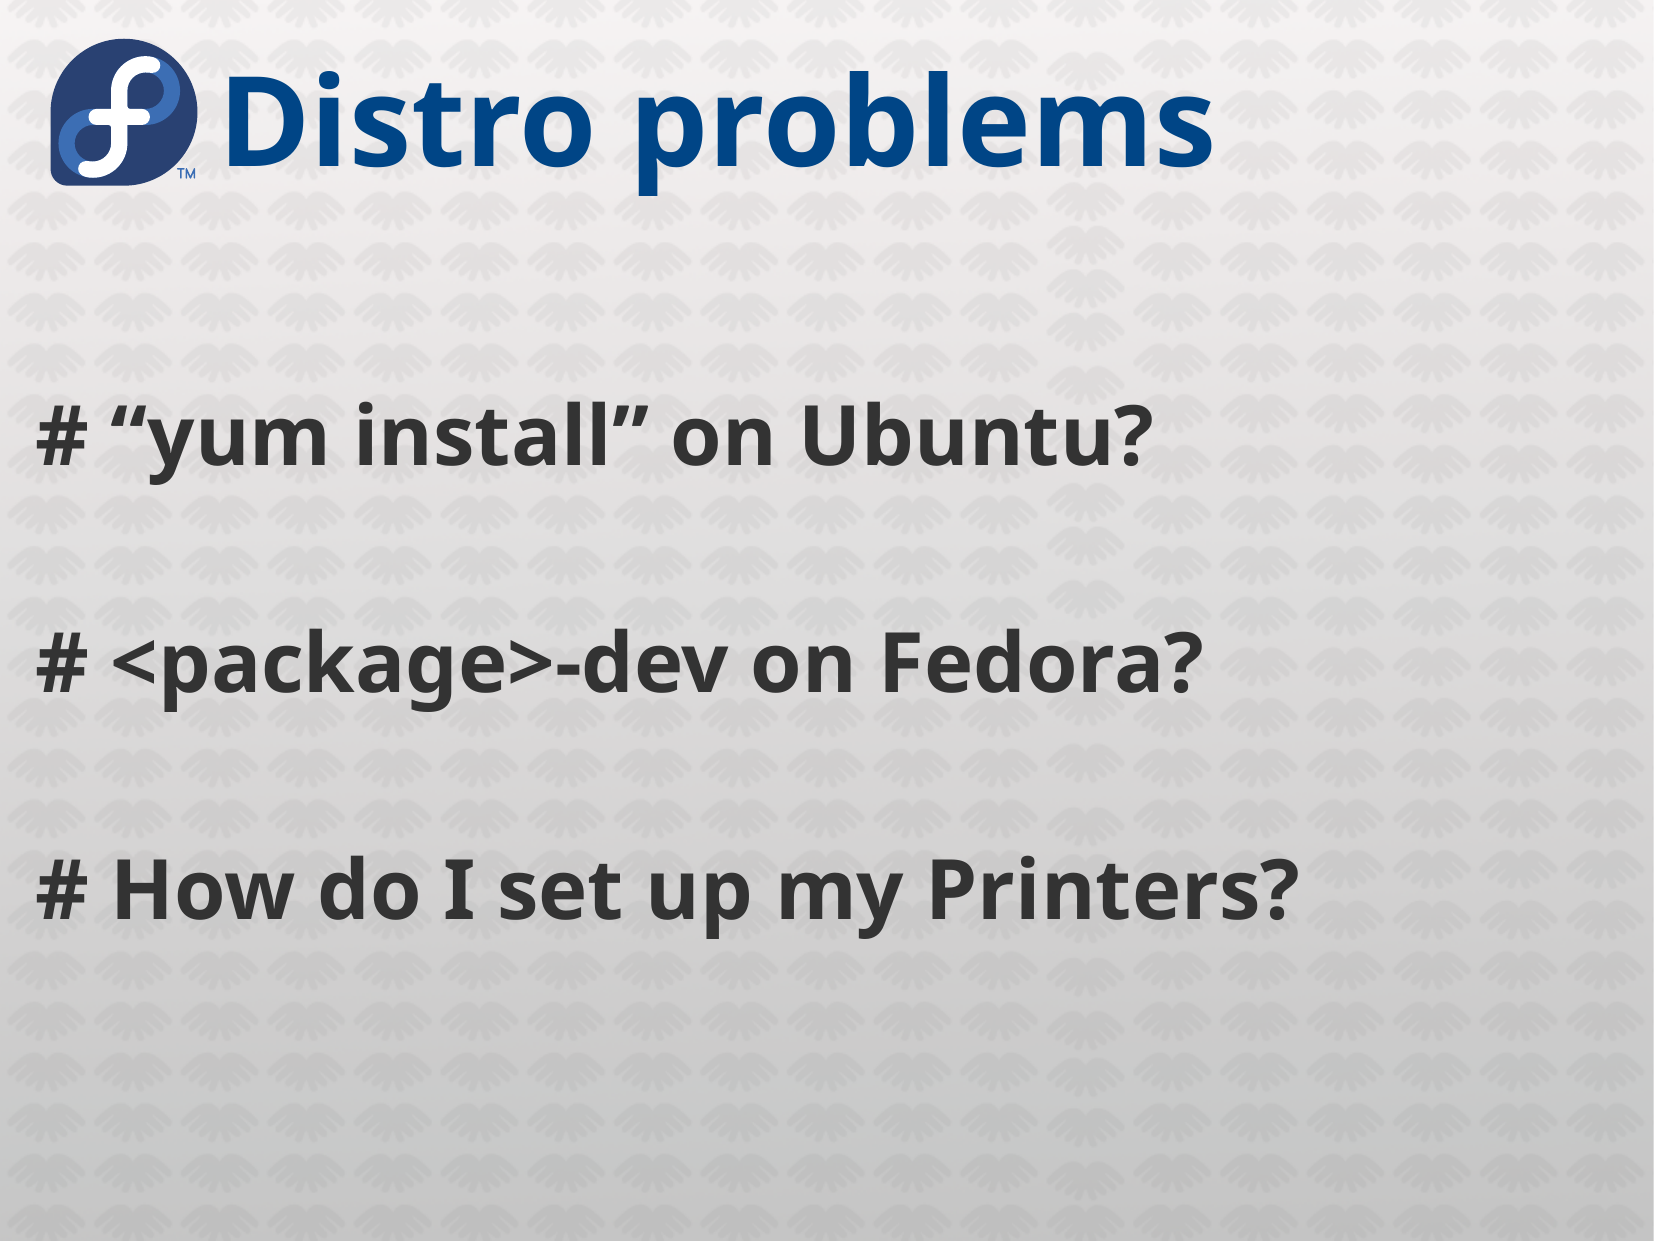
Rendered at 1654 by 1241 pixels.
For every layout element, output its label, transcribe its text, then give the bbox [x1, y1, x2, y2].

picture [0, 0, 1654, 1241]
title Distro problems [272, 23, 1654, 213]
text_box # “yum install” on Ubuntu? # <package>-dev on Fedora? # How do I set up my Printers? [35, 237, 1619, 1158]
